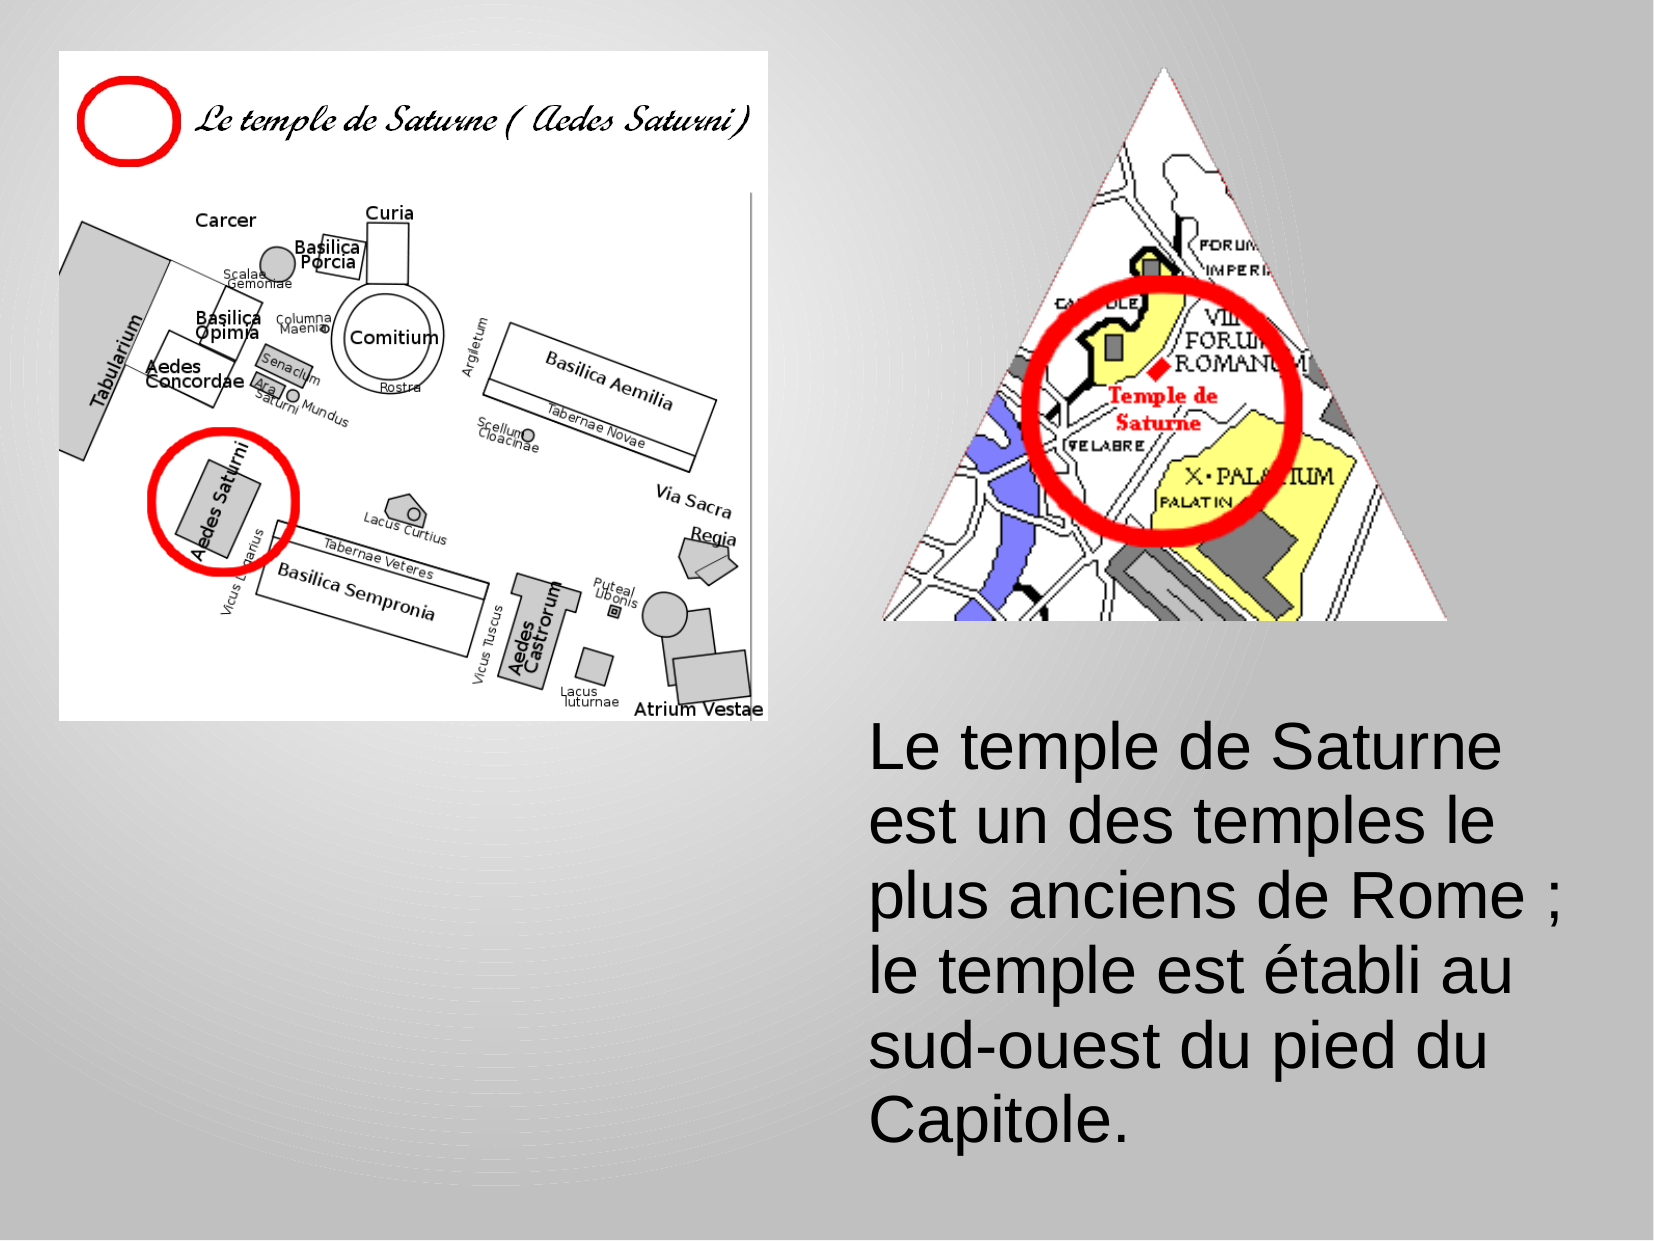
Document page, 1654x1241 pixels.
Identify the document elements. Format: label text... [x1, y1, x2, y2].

list Le temple de Saturne est un des temples le plus anciens de Rome ; le temple est établi au sud-ouest du pied du Capitole. [797, 708, 1595, 1241]
picture [882, 67, 1447, 621]
picture [59, 51, 768, 721]
